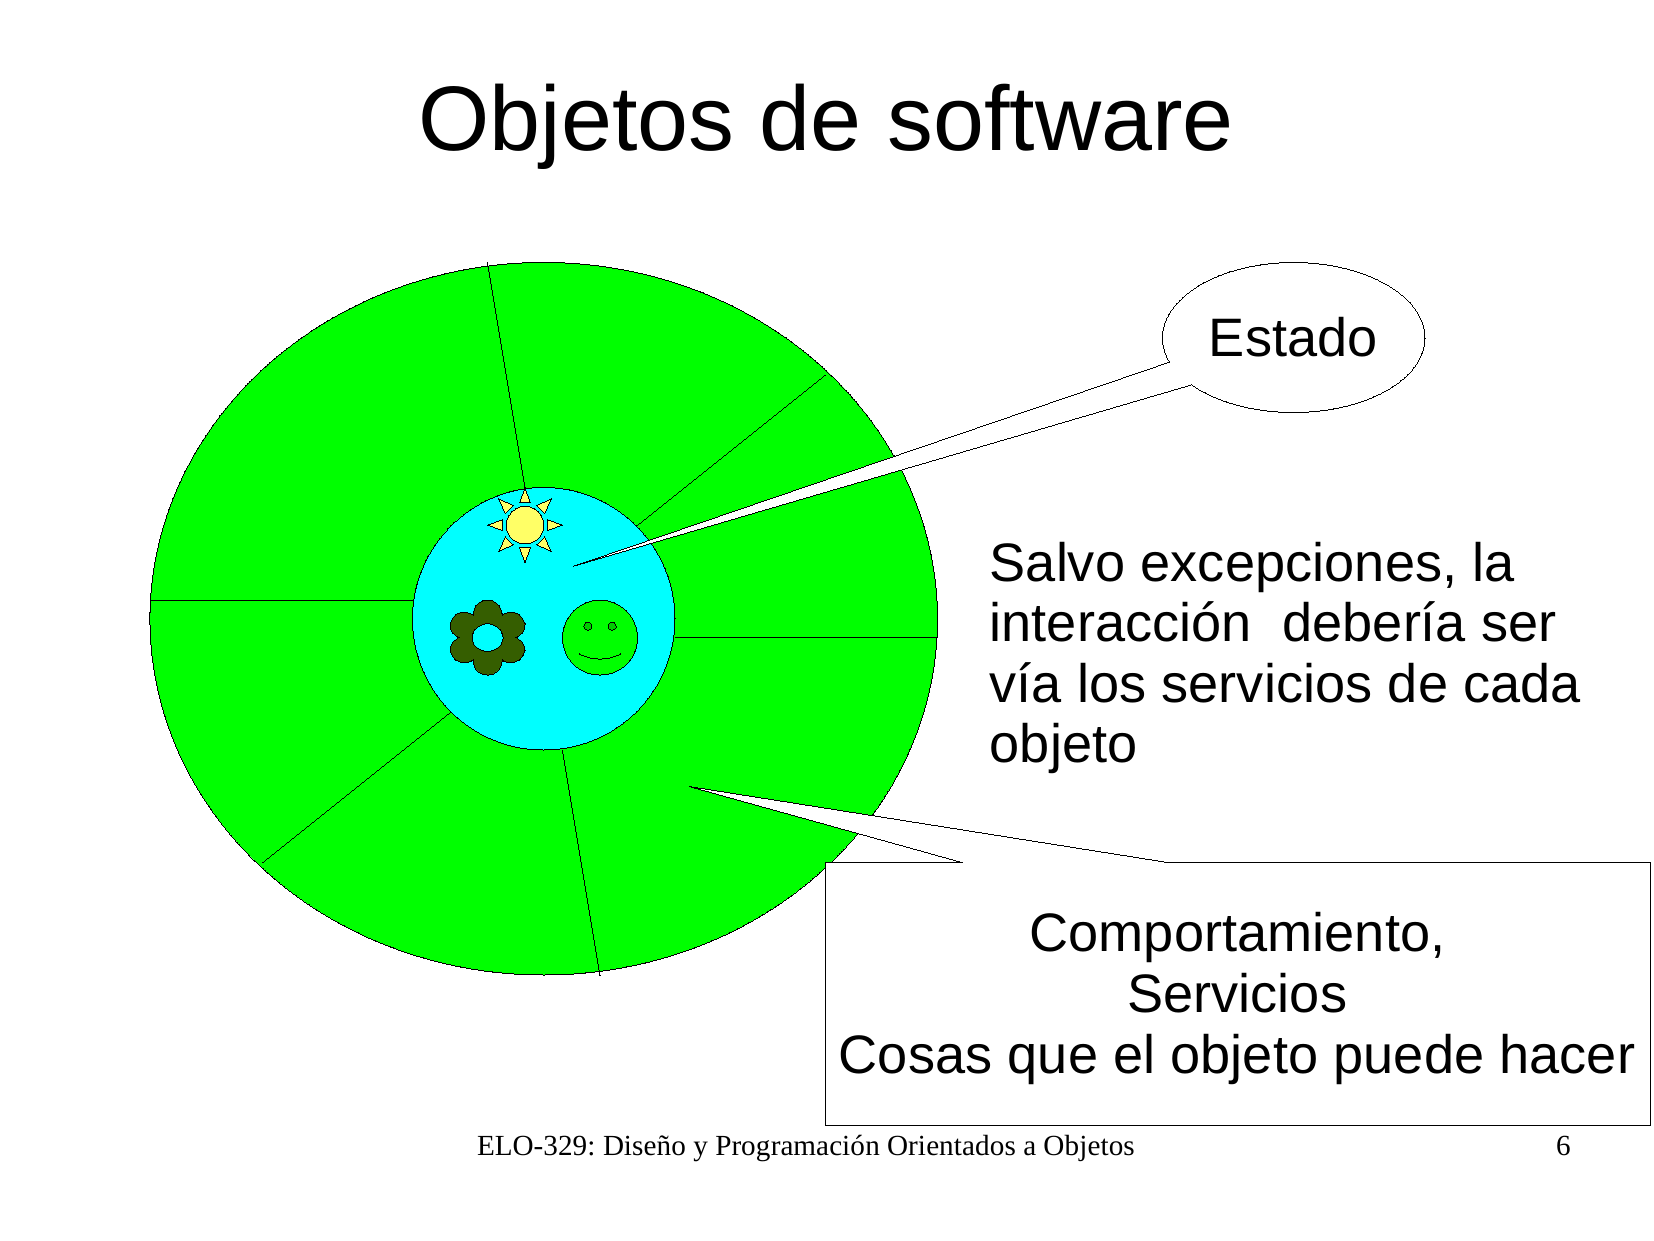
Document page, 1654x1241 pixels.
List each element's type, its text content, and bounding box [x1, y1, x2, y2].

text_box Salvo excepciones, la interacción debería ser vía los servicios de cada objeto [975, 525, 1613, 809]
text_box [149, 262, 938, 976]
text_box Estado [573, 262, 1426, 567]
text_box Comportamiento, Servicios Cosas que el objeto puede hacer [689, 786, 1651, 1126]
title Objetos de software [82, 49, 1571, 188]
